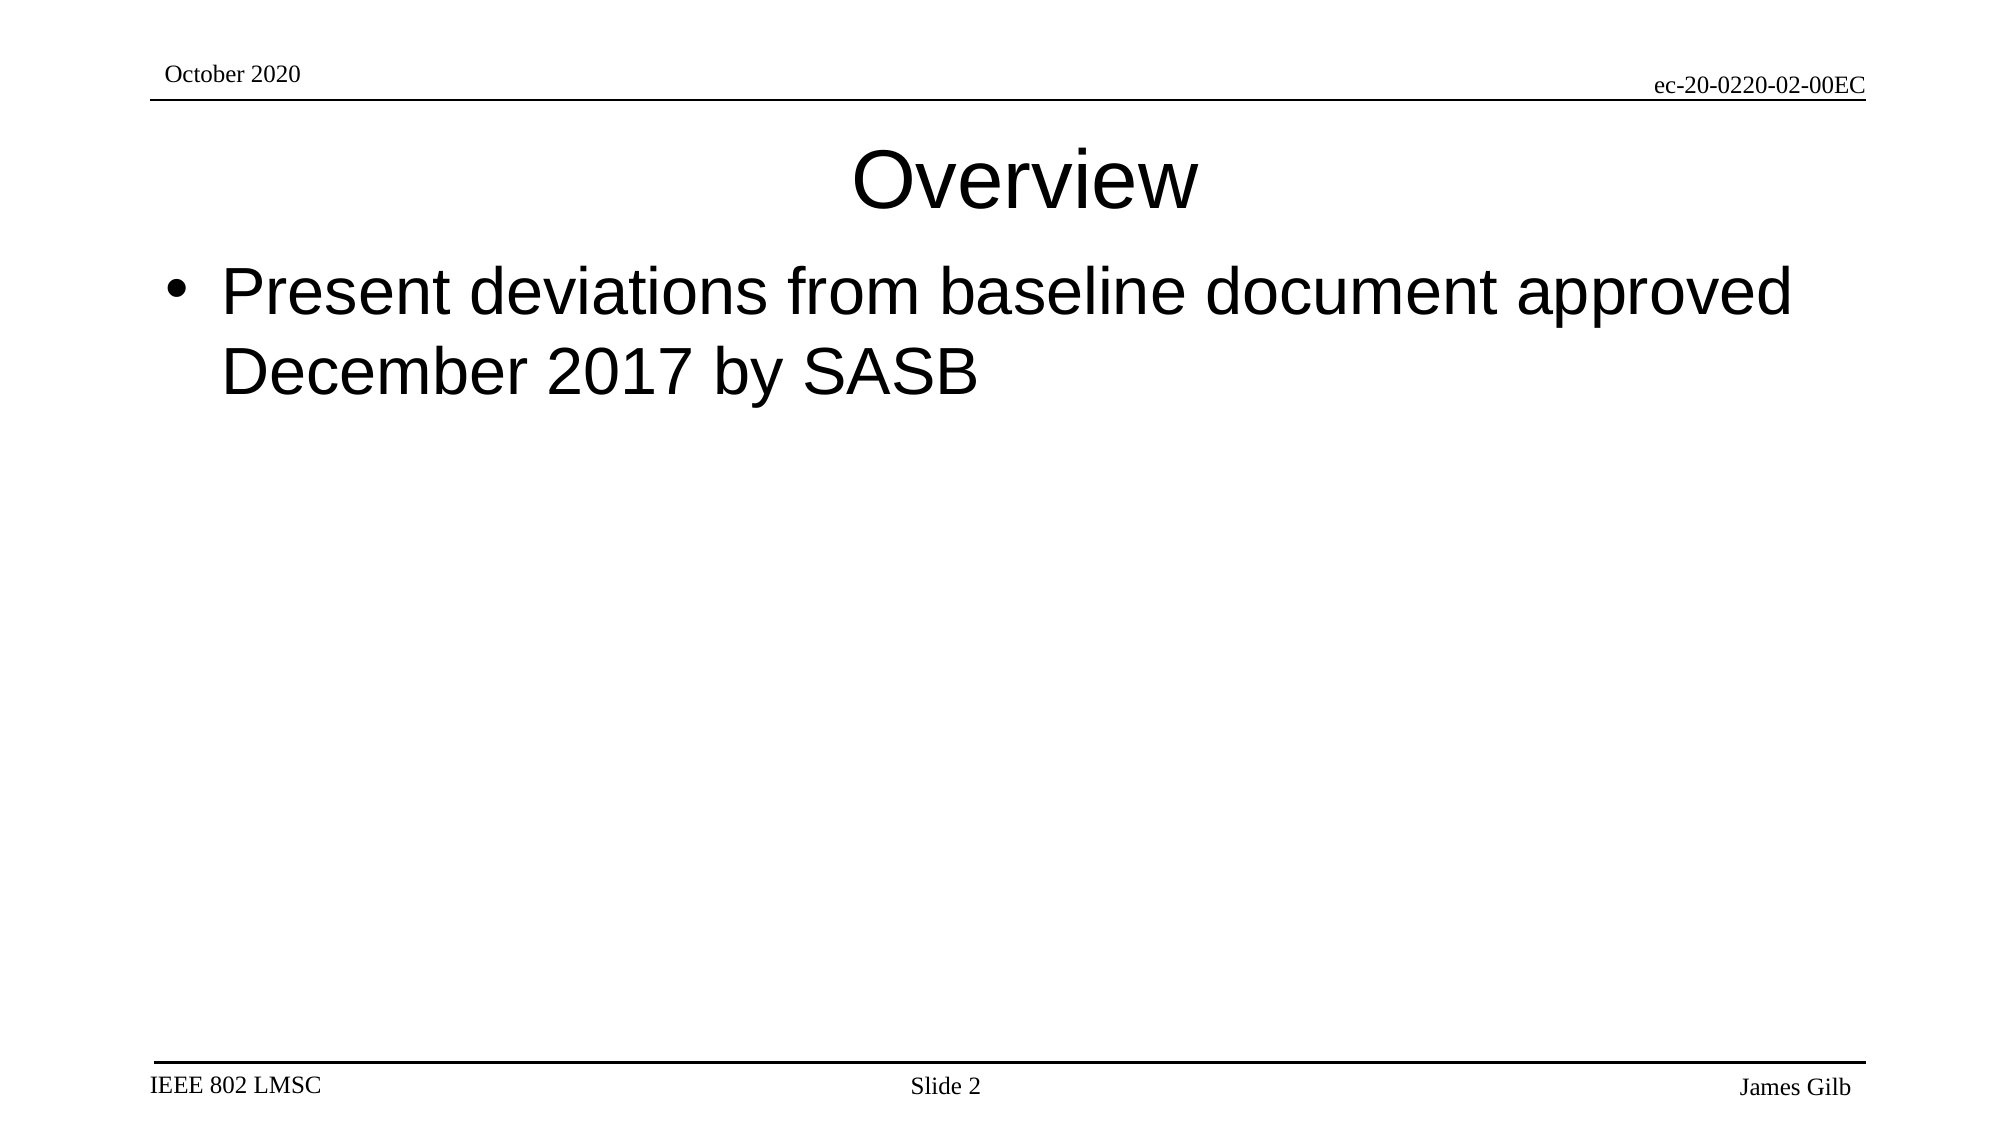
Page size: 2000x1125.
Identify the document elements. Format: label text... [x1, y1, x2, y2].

list Present deviations from baseline document approved December 2017 by SASB [149, 239, 1900, 1051]
title Overview [149, 112, 1900, 238]
